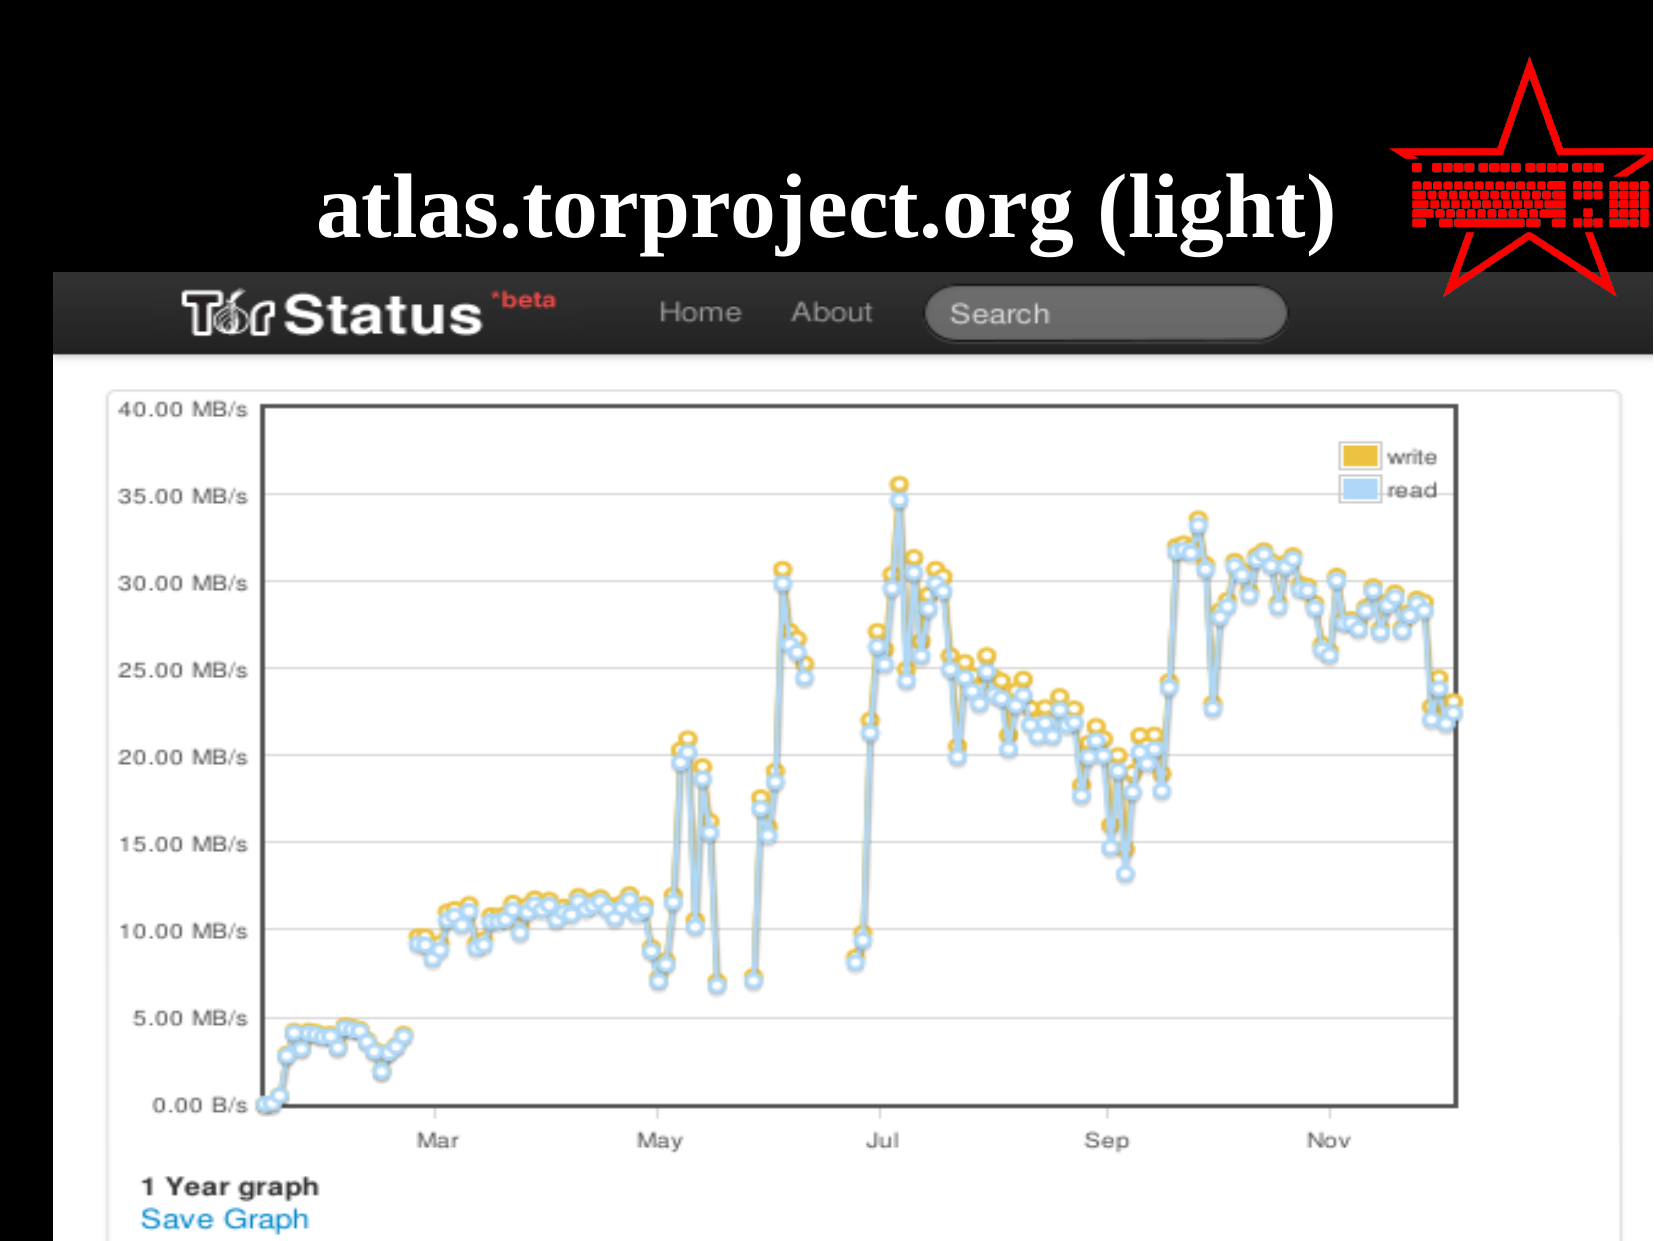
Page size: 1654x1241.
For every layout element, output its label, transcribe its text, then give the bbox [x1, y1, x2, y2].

picture [53, 56, 1653, 1241]
title atlas.torproject.org (light) [121, 102, 1389, 272]
